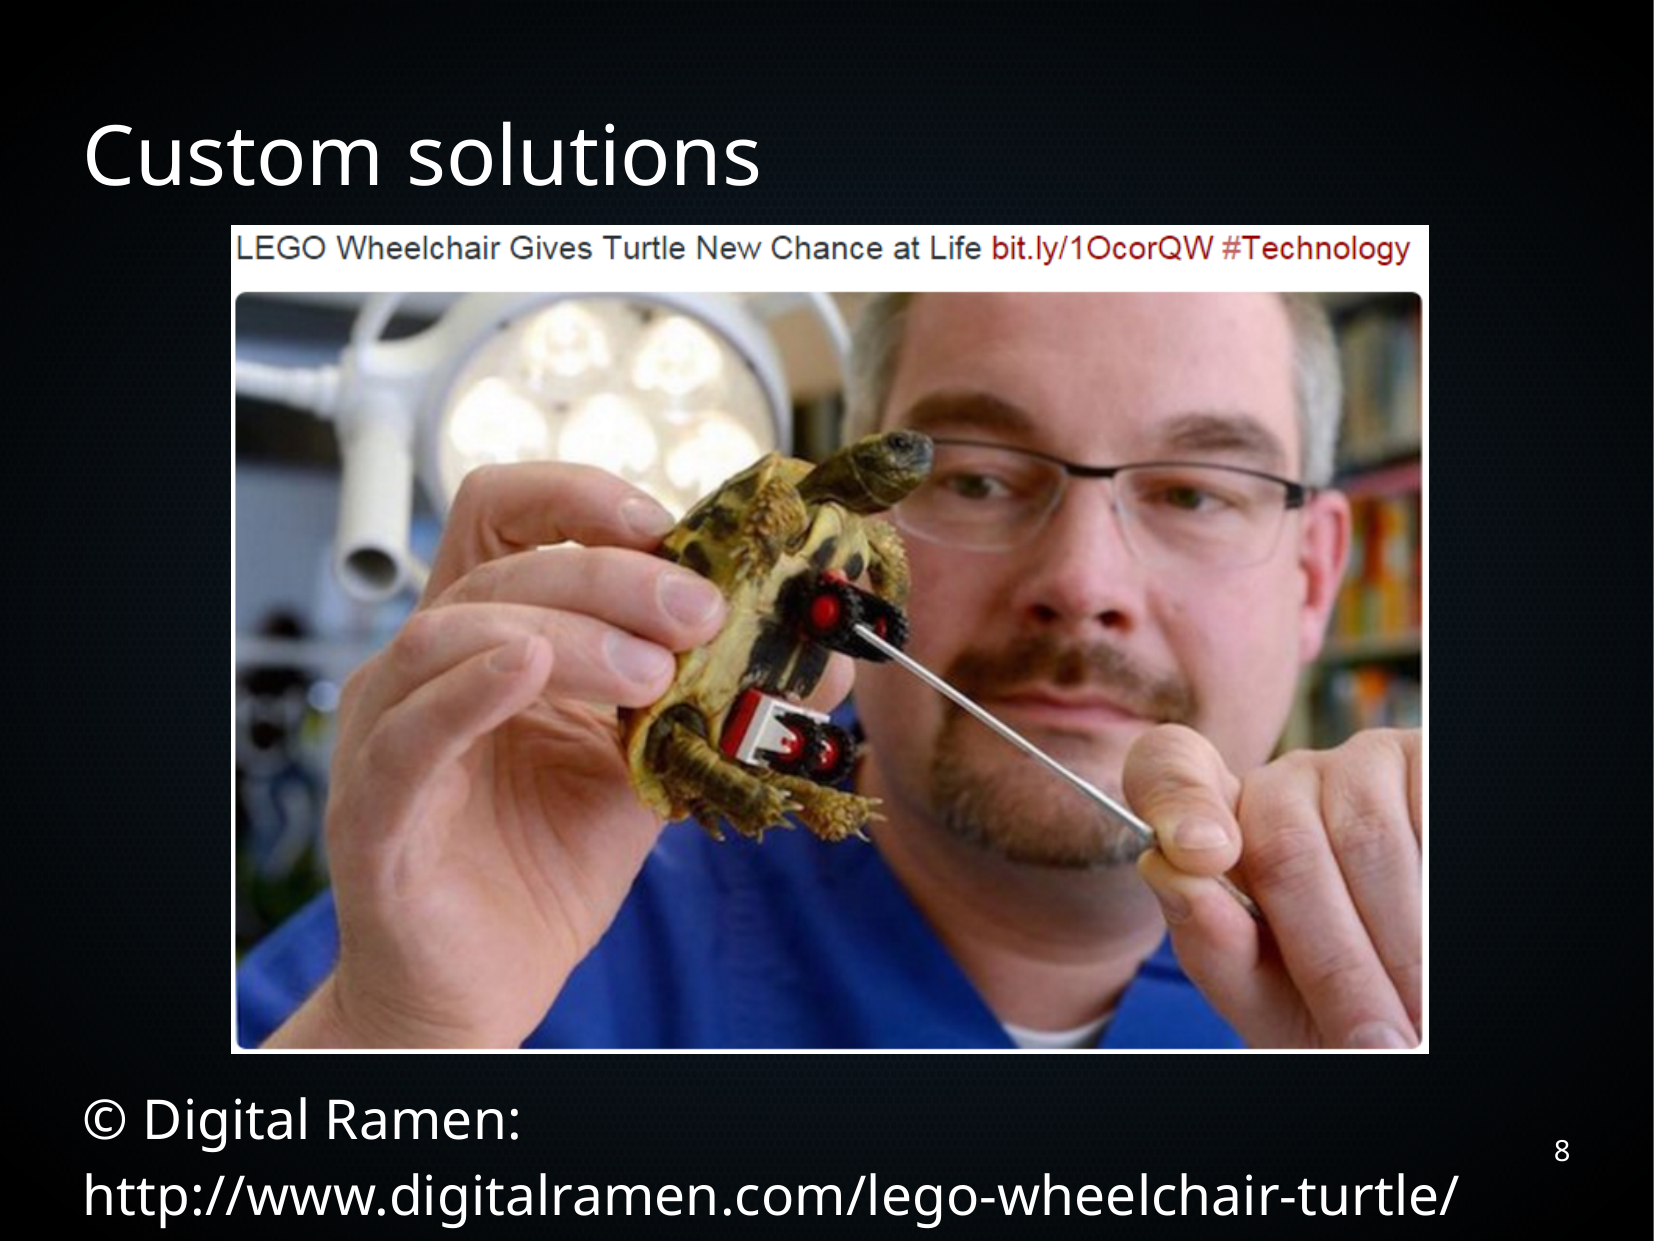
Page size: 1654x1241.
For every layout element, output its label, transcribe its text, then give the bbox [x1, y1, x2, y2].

title Custom solutions [82, 49, 1571, 257]
picture [0, 0, 1654, 1241]
list © Digital Ramen: http://www.digitalramen.com/lego-wheelchair-turtle/ [82, 1080, 1538, 1235]
